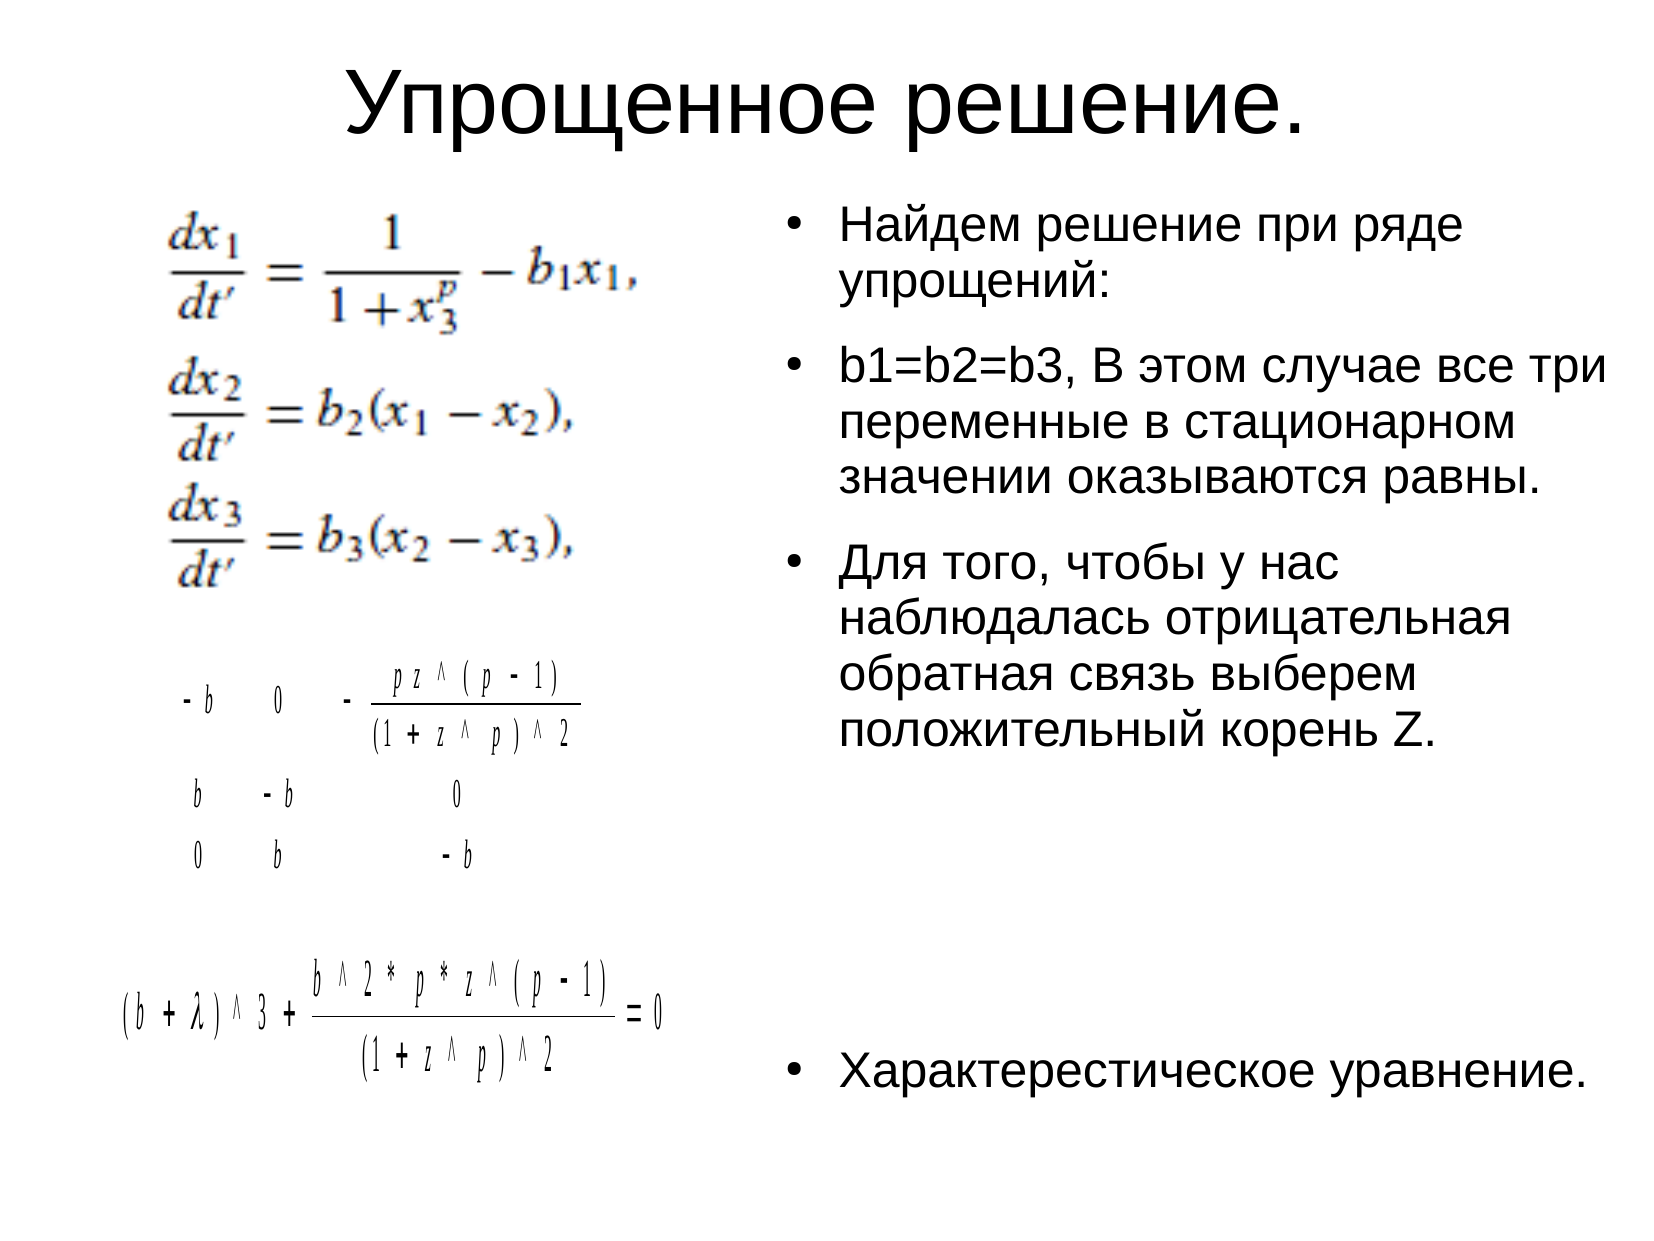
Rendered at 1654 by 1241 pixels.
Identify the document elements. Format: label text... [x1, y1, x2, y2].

list Найдем решение при ряде упрощений: b1=b2=b3, В этом случае все три переменные в стационарном значении оказываются равны. Для того, чтобы у нас наблюдалась отрицательная обратная связь выберем положительный корень Z. Характерестическое уравнение. [767, 196, 1625, 1184]
picture [177, 649, 591, 886]
picture [147, 206, 650, 591]
title Упрощенное решение. [82, 49, 1571, 257]
picture [118, 944, 680, 1093]
